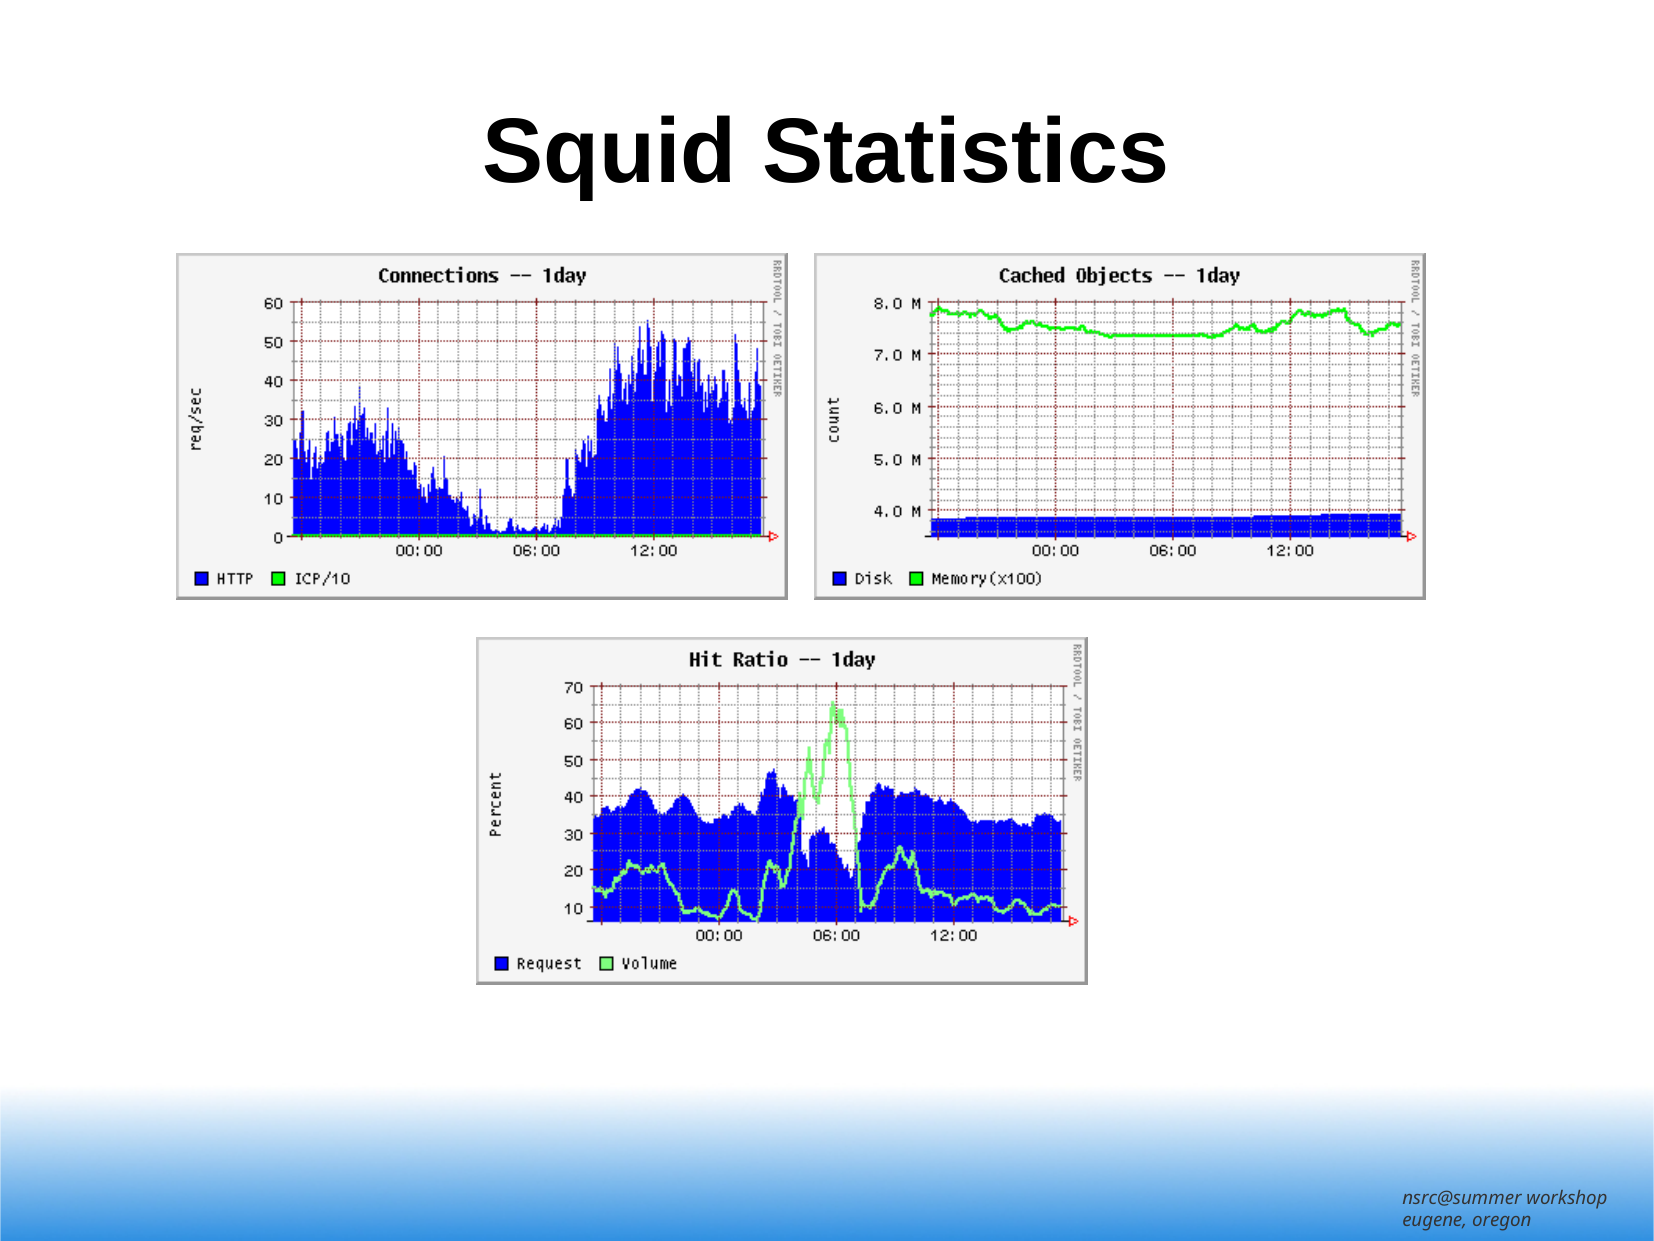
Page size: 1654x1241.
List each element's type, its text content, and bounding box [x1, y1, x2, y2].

picture [476, 637, 1088, 985]
title Squid Statistics [82, 56, 1571, 249]
picture [176, 253, 788, 601]
picture [814, 253, 1426, 601]
picture [0, 1083, 1654, 1241]
